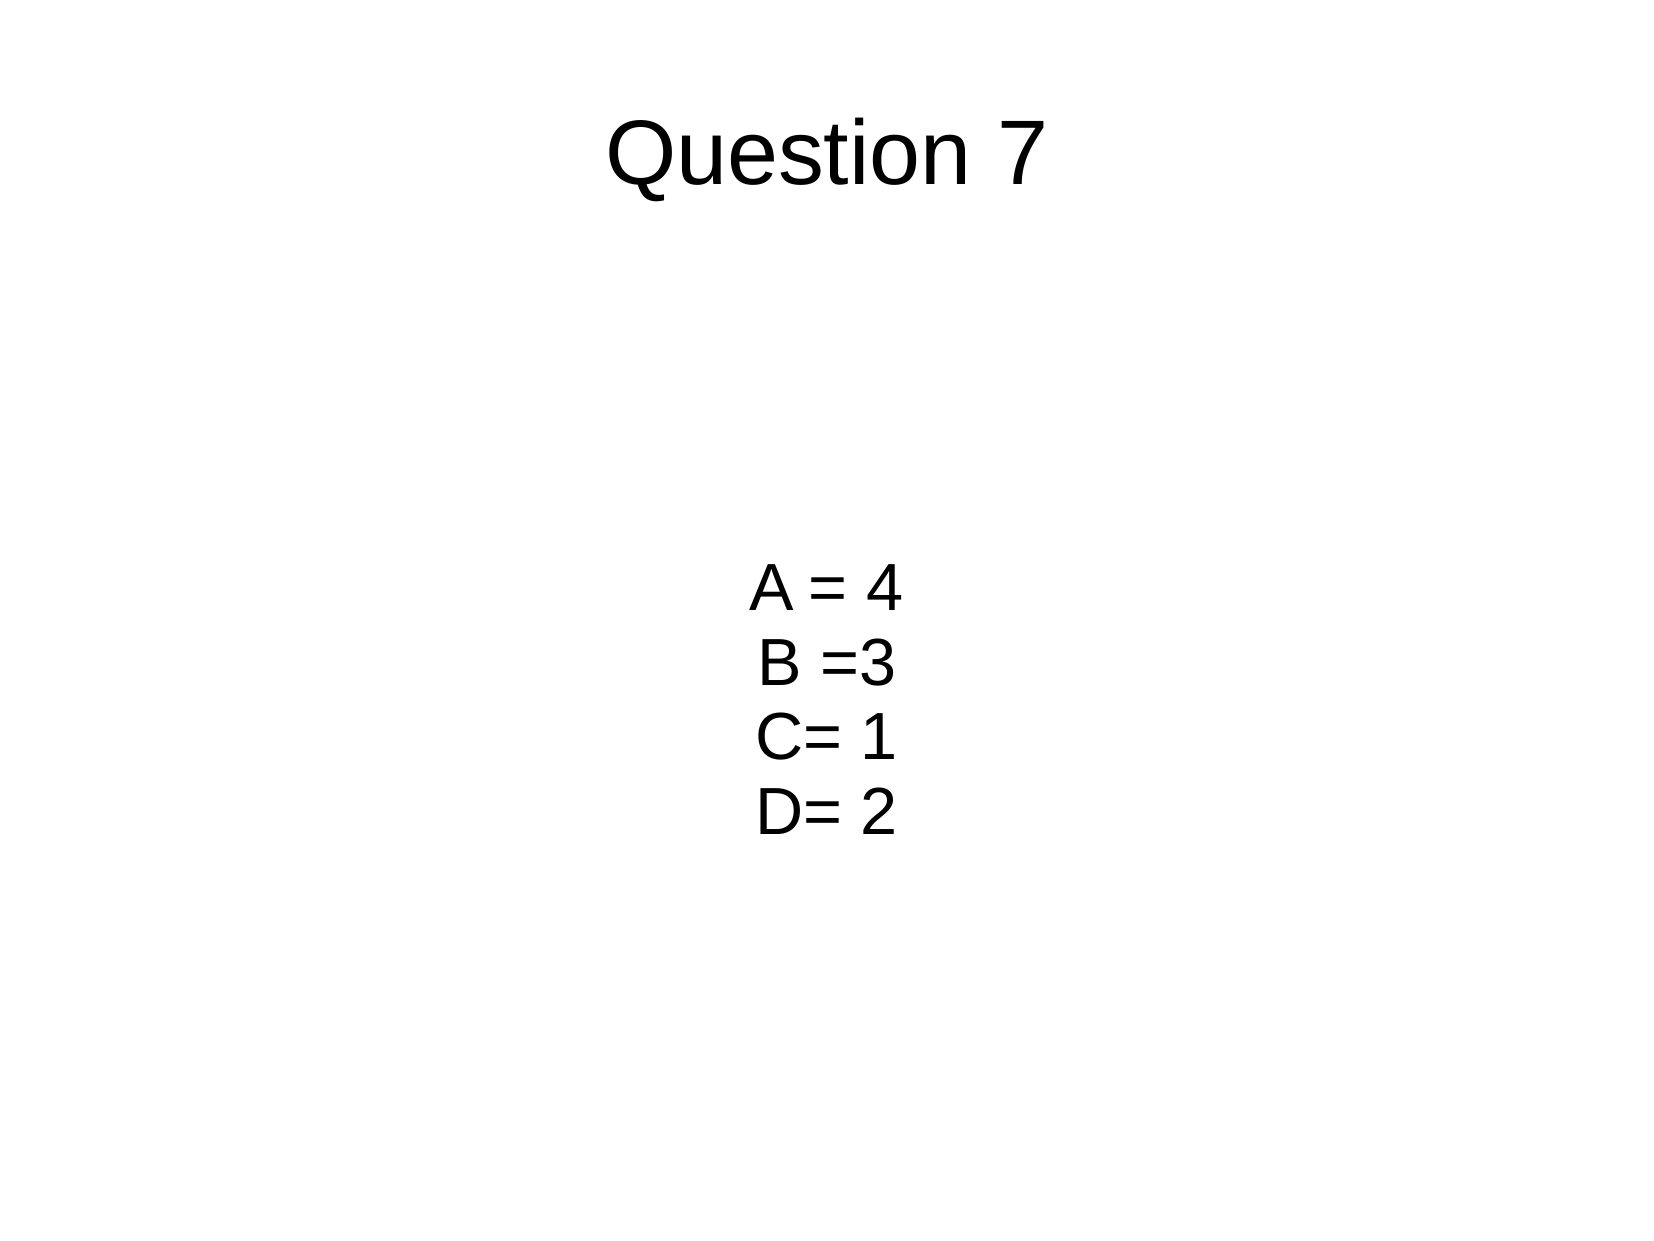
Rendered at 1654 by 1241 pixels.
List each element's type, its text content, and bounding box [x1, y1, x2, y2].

subtitle A = 4 B =3 C= 1 D= 2 [82, 297, 1571, 1102]
title Question 7 [82, 56, 1571, 250]
